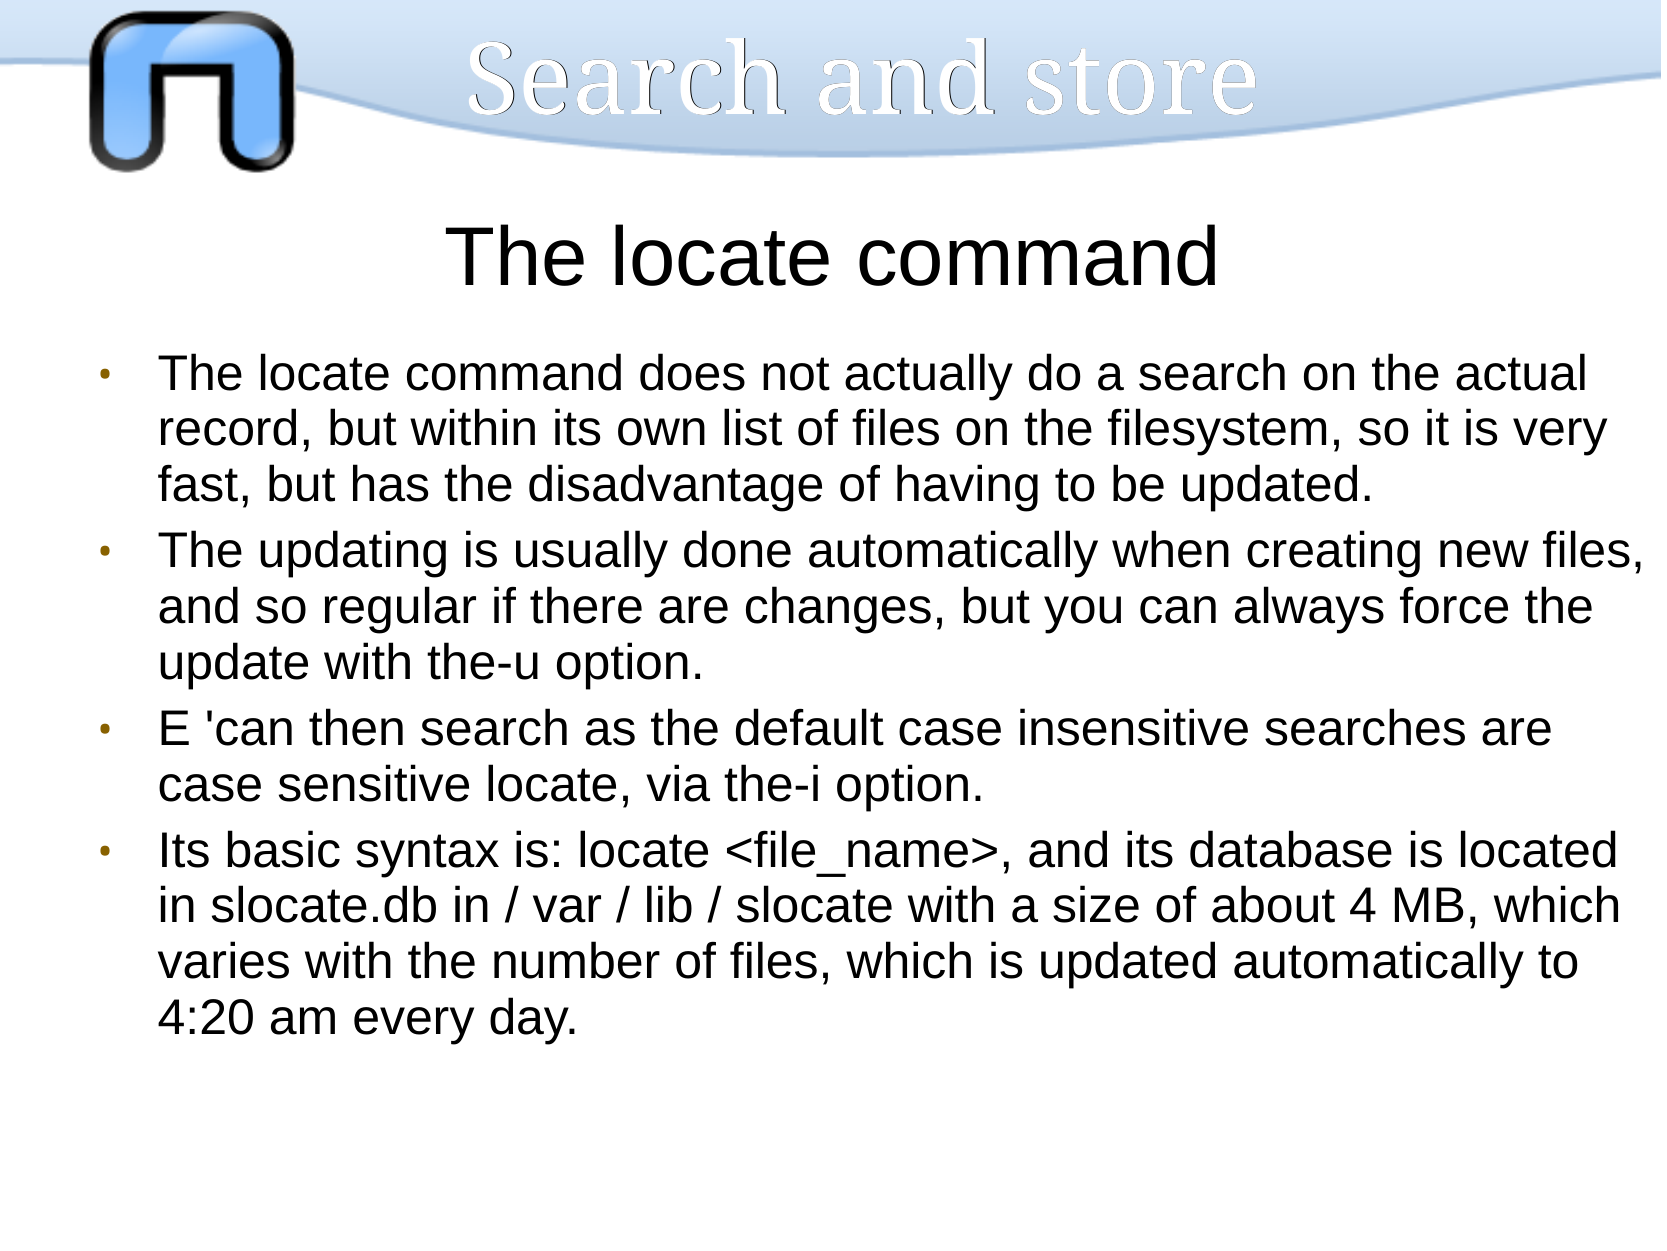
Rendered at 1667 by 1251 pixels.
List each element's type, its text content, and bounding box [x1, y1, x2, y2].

list The locate command does not actually do a search on the actual record, but within its own list of files on the filesystem, so it is very fast, but has the disadvantage of having to be updated. The updating is usually done automatically when creating new files, and so regular if there are changes, but you can always force the update with the-u option. E 'can then search as the default case insensitive searches are case sensitive locate, via the-i option. Its basic syntax is: locate <file_name>, and its database is located in slocate.db in / var / lib / slocate with a size of about 4 MB, which varies with the number of files, which is updated automatically to 4:20 am every day. [48, 337, 1667, 1111]
picture [0, 0, 1667, 1251]
title The locate command [125, 194, 1542, 320]
text_box Search and store [449, 0, 1553, 167]
